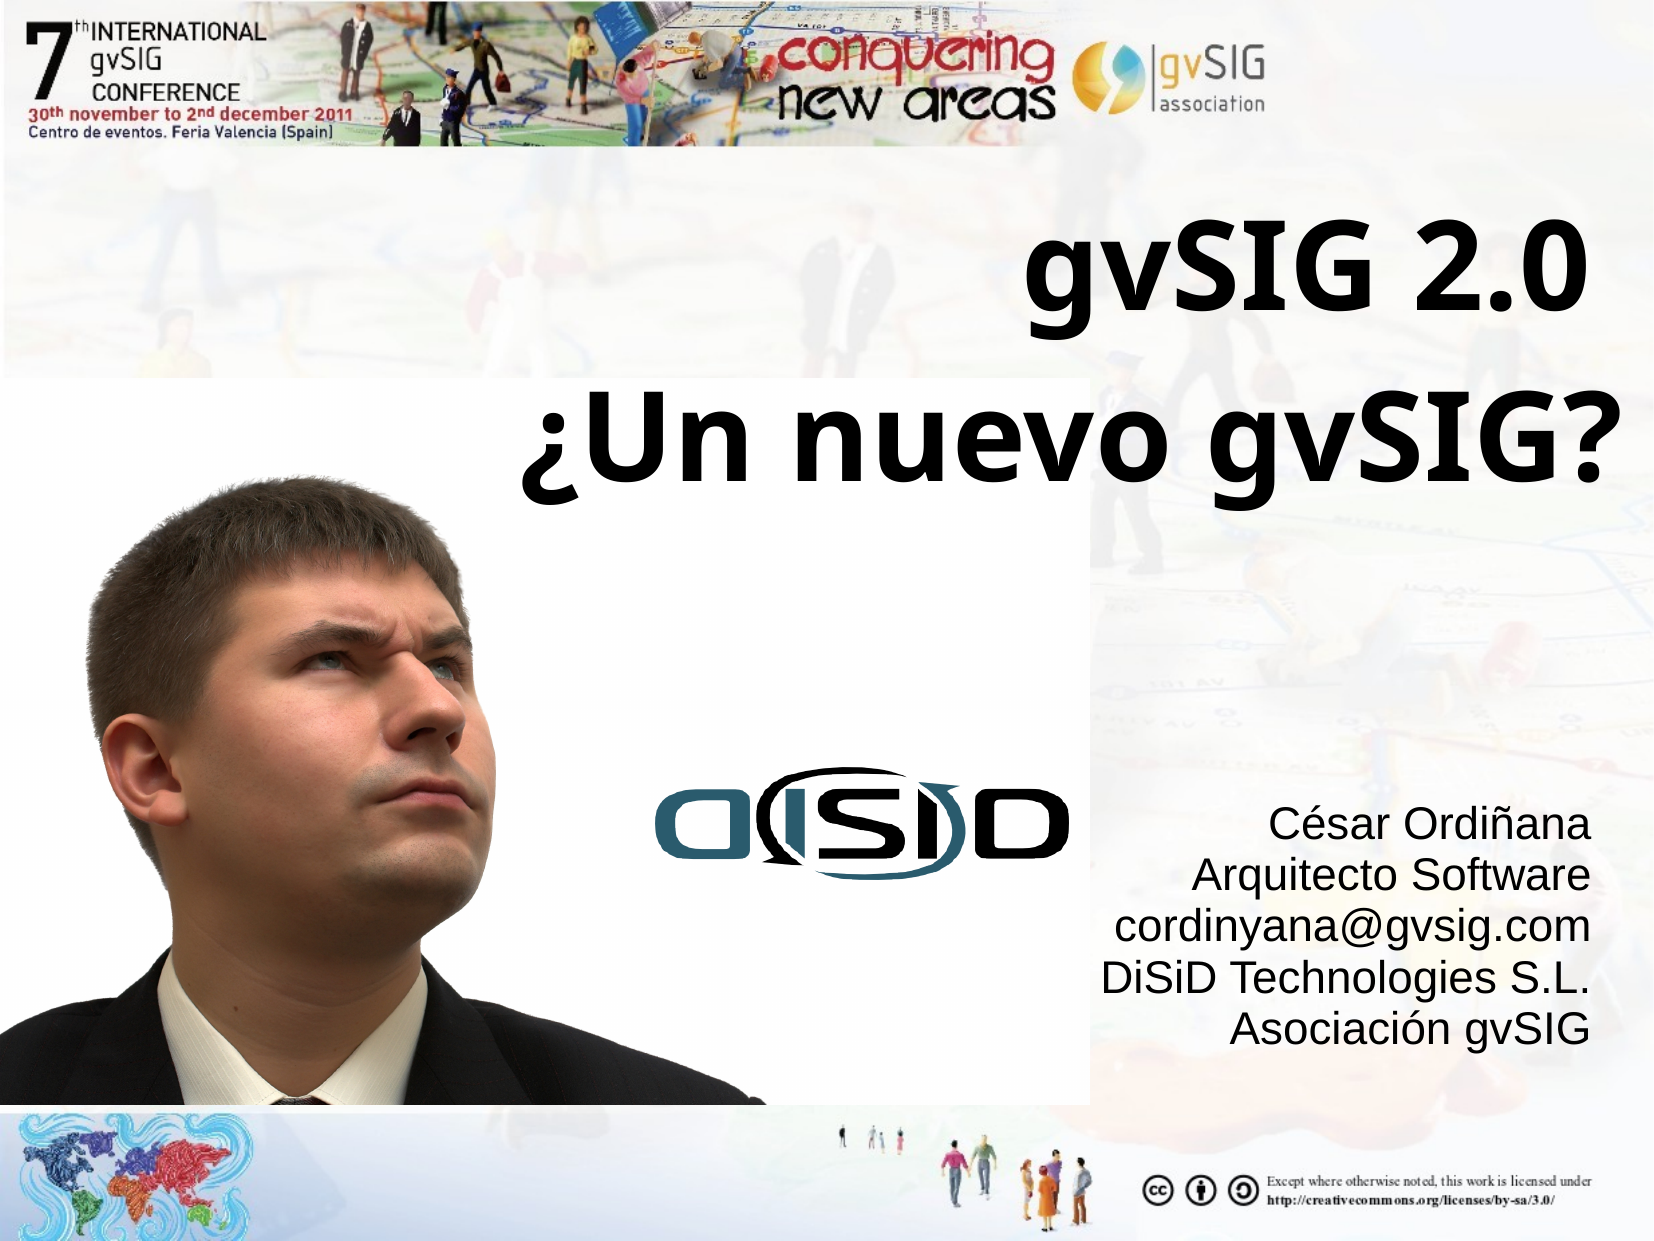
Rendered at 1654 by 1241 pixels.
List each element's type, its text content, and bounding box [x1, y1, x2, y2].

text_box César Ordiñana Arquitecto Software cordinyana@gvsig.com DiSiD Technologies S.L. Asociación gvSIG [956, 790, 1607, 1062]
picture [0, 0, 1654, 1241]
title gvSIG 2.0 ¿Un nuevo gvSIG? [118, 177, 1625, 739]
